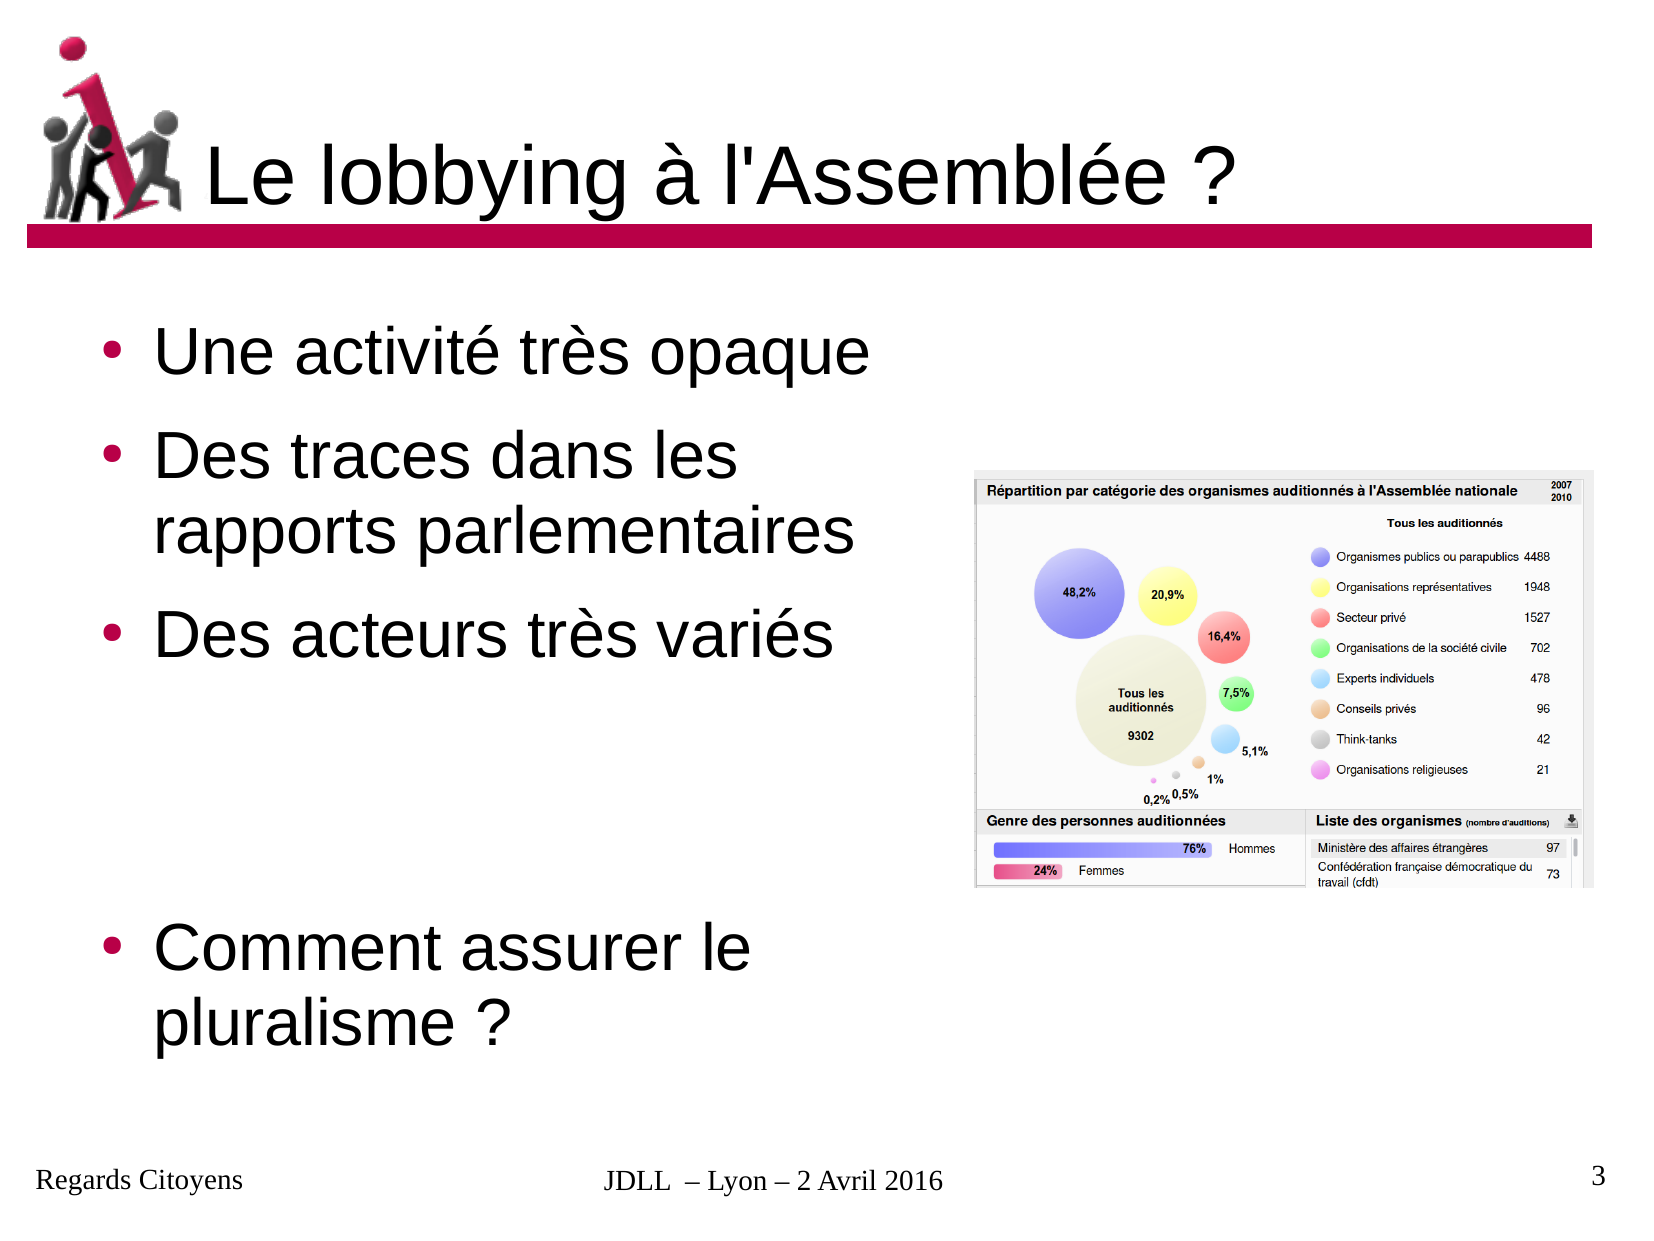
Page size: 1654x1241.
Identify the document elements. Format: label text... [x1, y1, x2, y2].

title Le lobbying à l'Assemblée ? [204, 72, 1593, 280]
list Une activité très opaque Des traces dans les rapports parlementaires Des acteurs très variés Comment assurer le pluralisme ? [82, 313, 889, 1034]
picture [974, 470, 1594, 888]
picture [27, 31, 208, 224]
